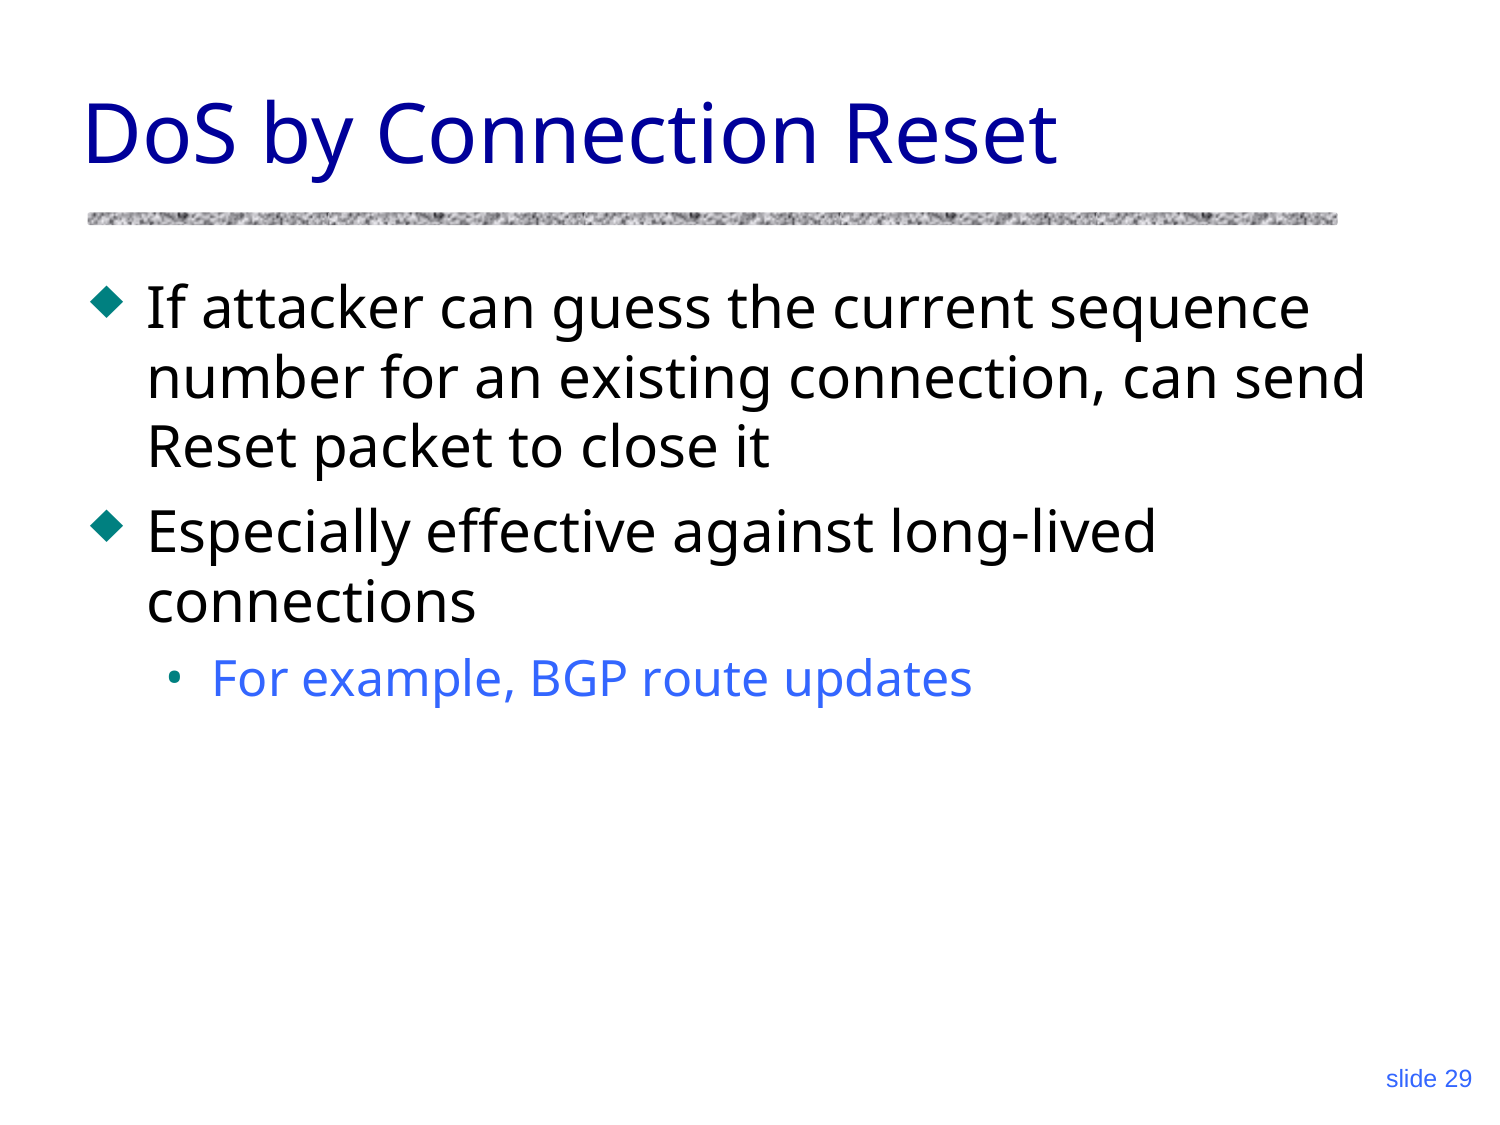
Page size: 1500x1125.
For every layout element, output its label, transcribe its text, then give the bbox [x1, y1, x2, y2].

title DoS by Connection Reset [66, 37, 1342, 188]
list If attacker can guess the current sequence number for an existing connection, can send Reset packet to close it Especially effective against long-lived connections For example, BGP route updates [74, 262, 1450, 1075]
picture [87, 212, 1338, 226]
text_box slide <number> [1174, 1025, 1488, 1101]
